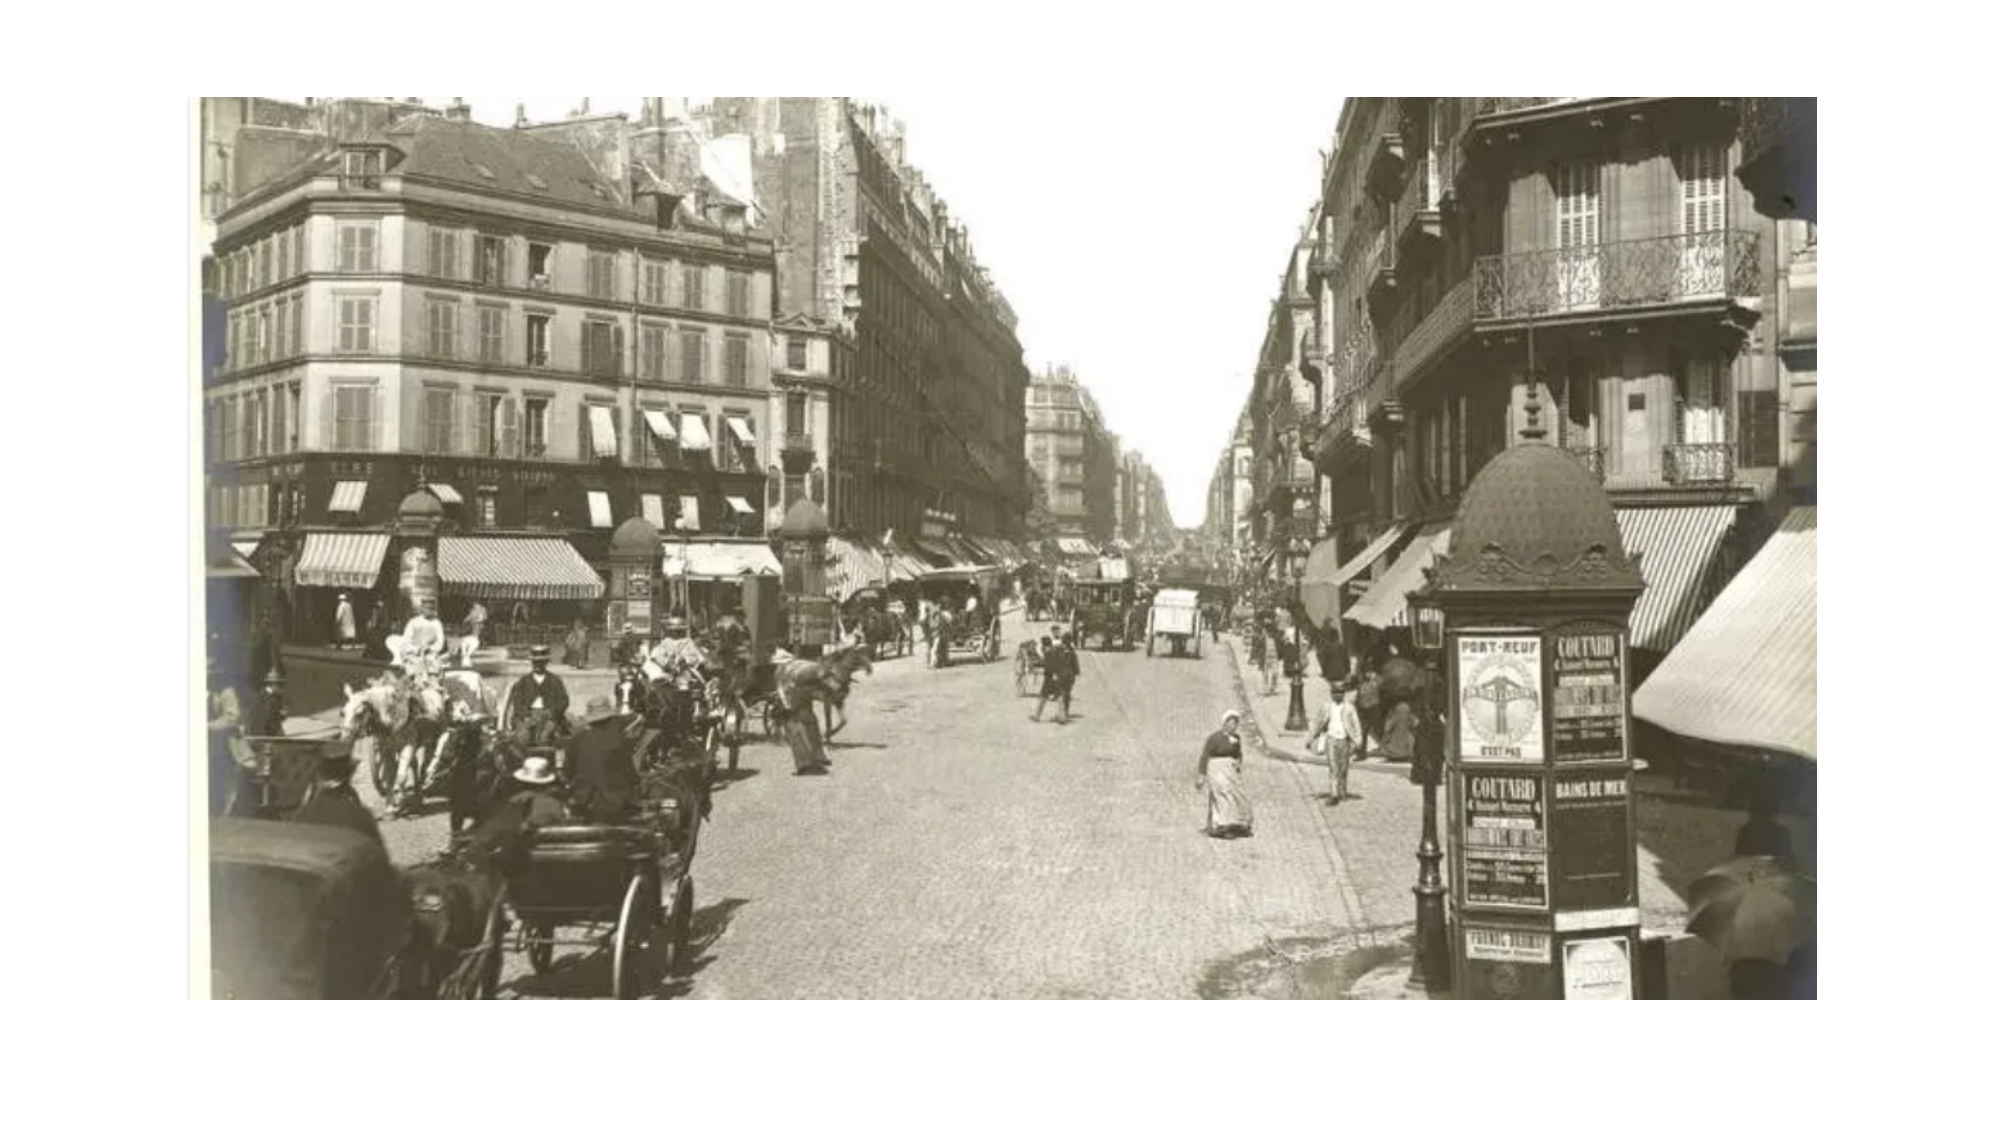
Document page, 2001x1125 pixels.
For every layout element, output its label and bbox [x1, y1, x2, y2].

picture [183, 97, 1817, 1000]
